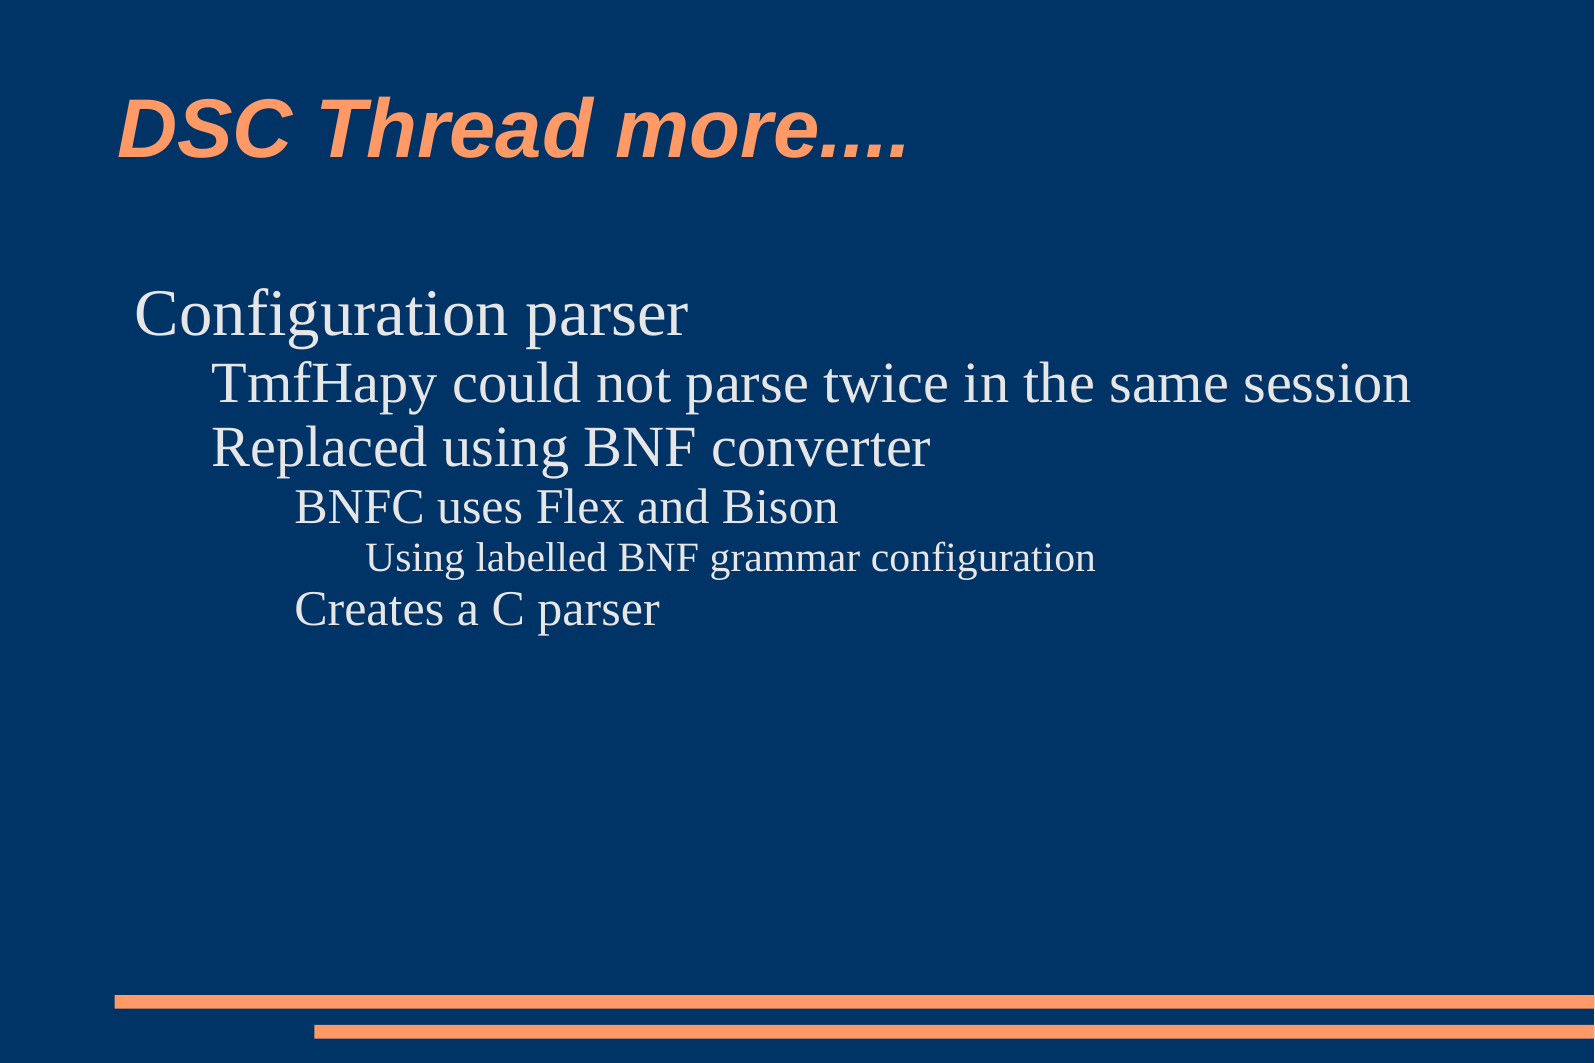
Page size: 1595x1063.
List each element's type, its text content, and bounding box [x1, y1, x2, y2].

title DSC Thread more.... [117, 39, 1479, 218]
list Configuration parser TmfHapy could not parse twice in the same session Replaced using BNF converter BNFC uses Flex and Bison Using labelled BNF grammar configuration Creates a C parser [117, 276, 1505, 971]
